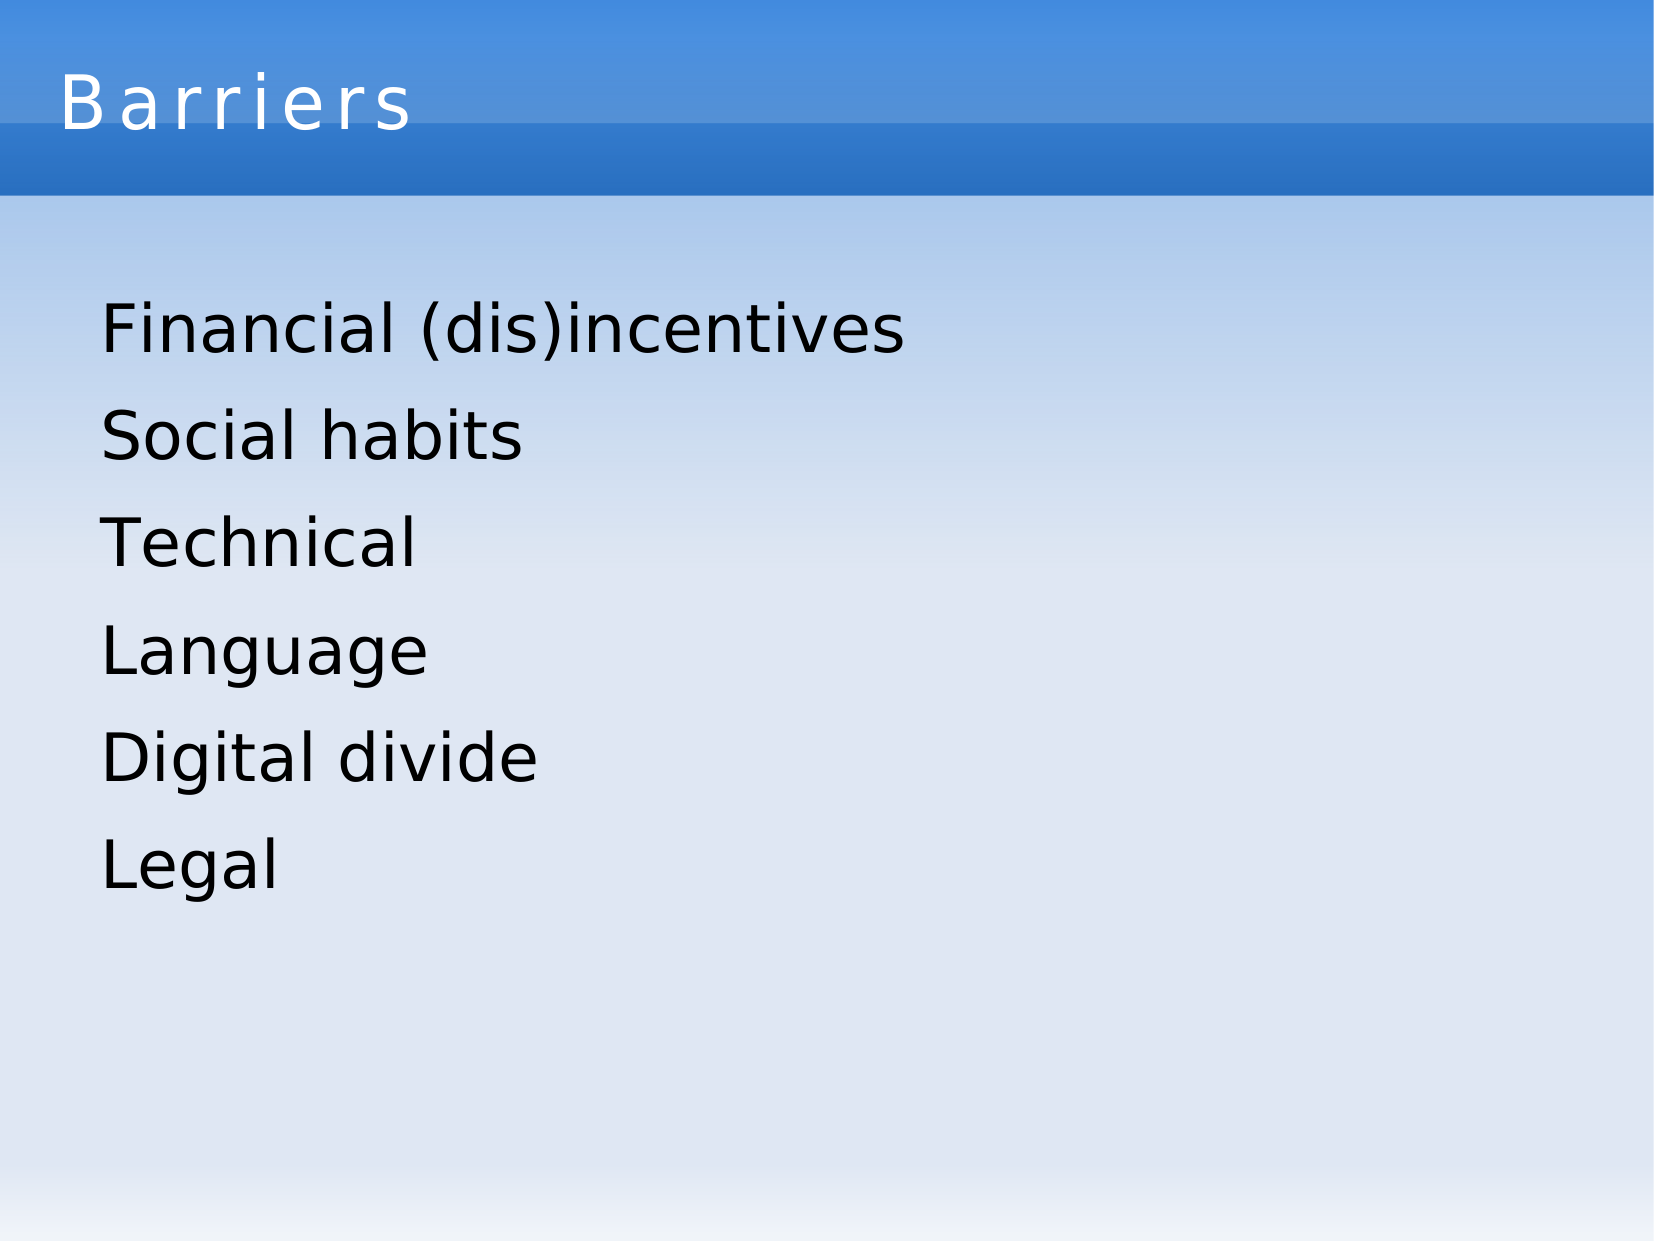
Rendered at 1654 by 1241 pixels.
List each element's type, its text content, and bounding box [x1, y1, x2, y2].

list Financial (dis)incentives Social habits Technical Language Digital divide Legal [82, 290, 1571, 1109]
picture [0, 0, 1654, 1241]
title Barriers [59, 29, 1270, 178]
